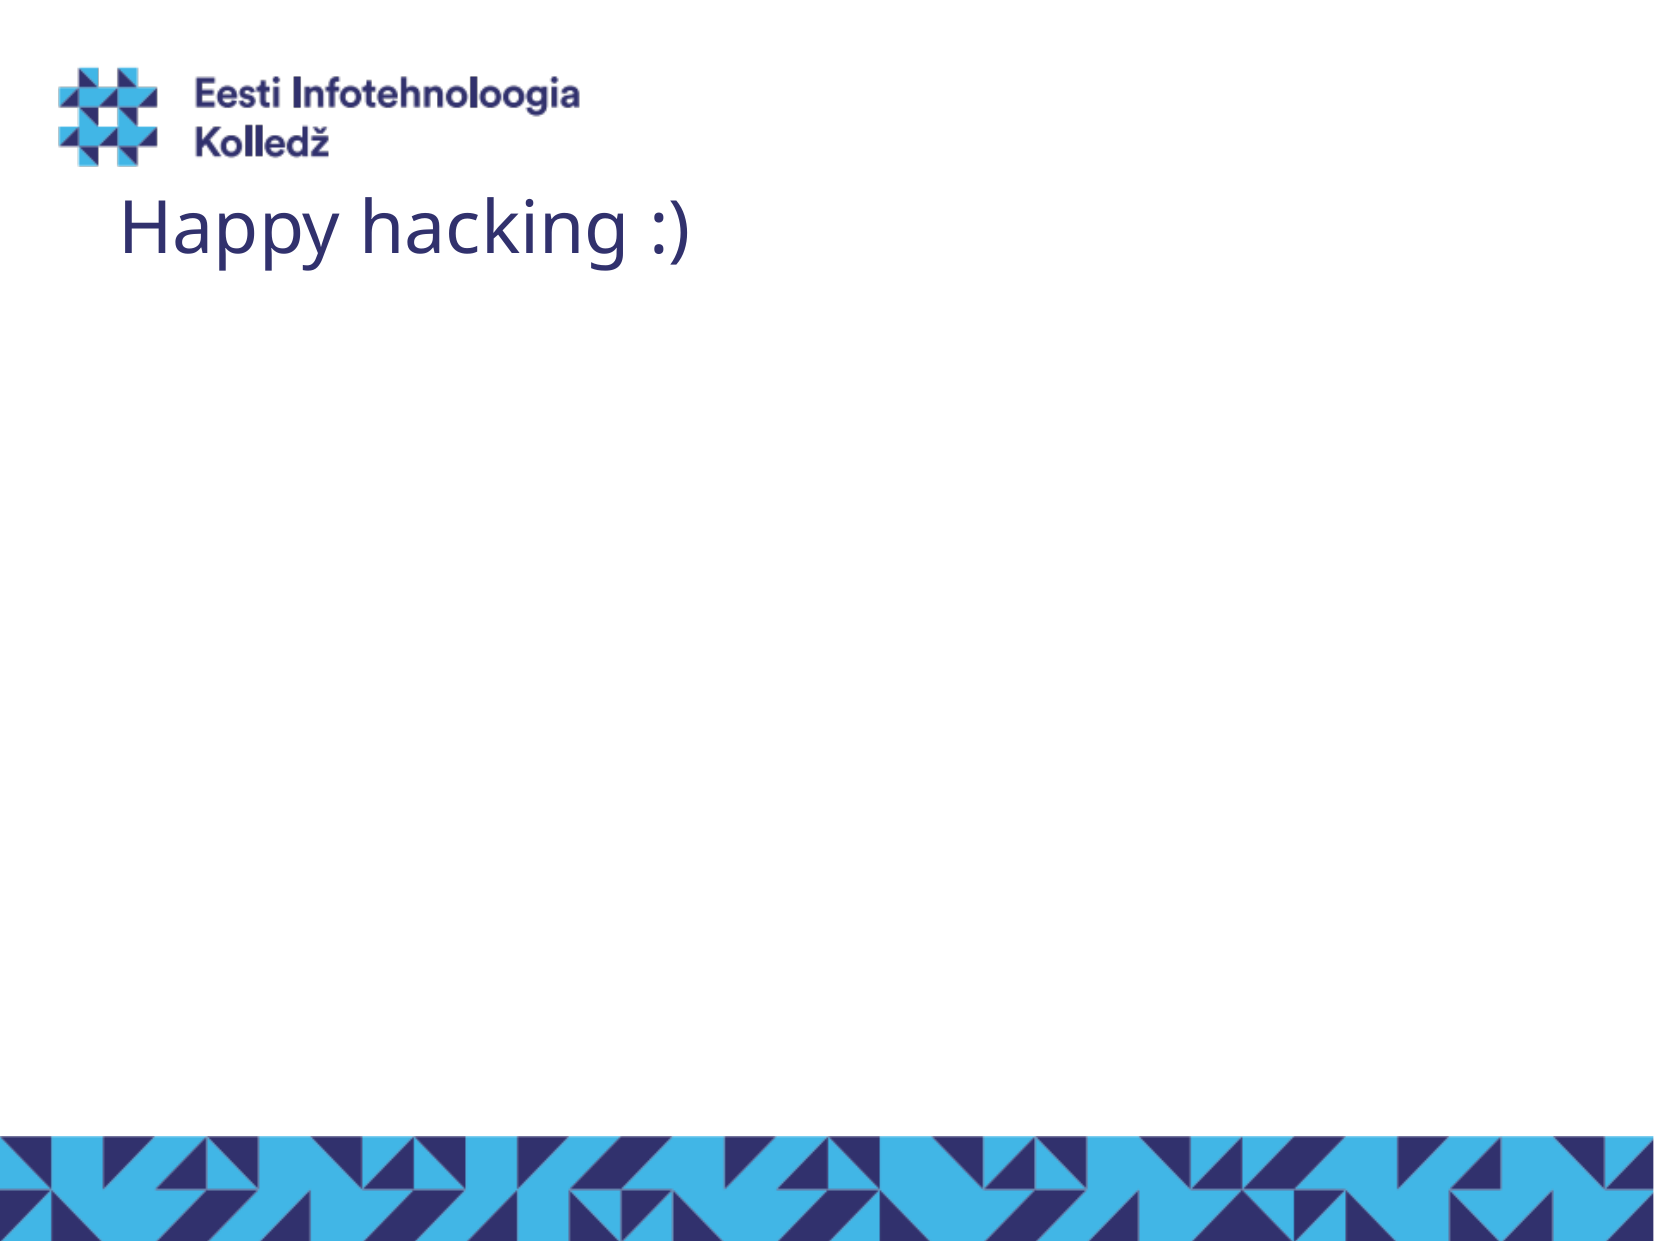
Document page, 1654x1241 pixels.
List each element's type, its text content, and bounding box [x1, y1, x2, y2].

title Happy hacking :) [118, 118, 1529, 333]
